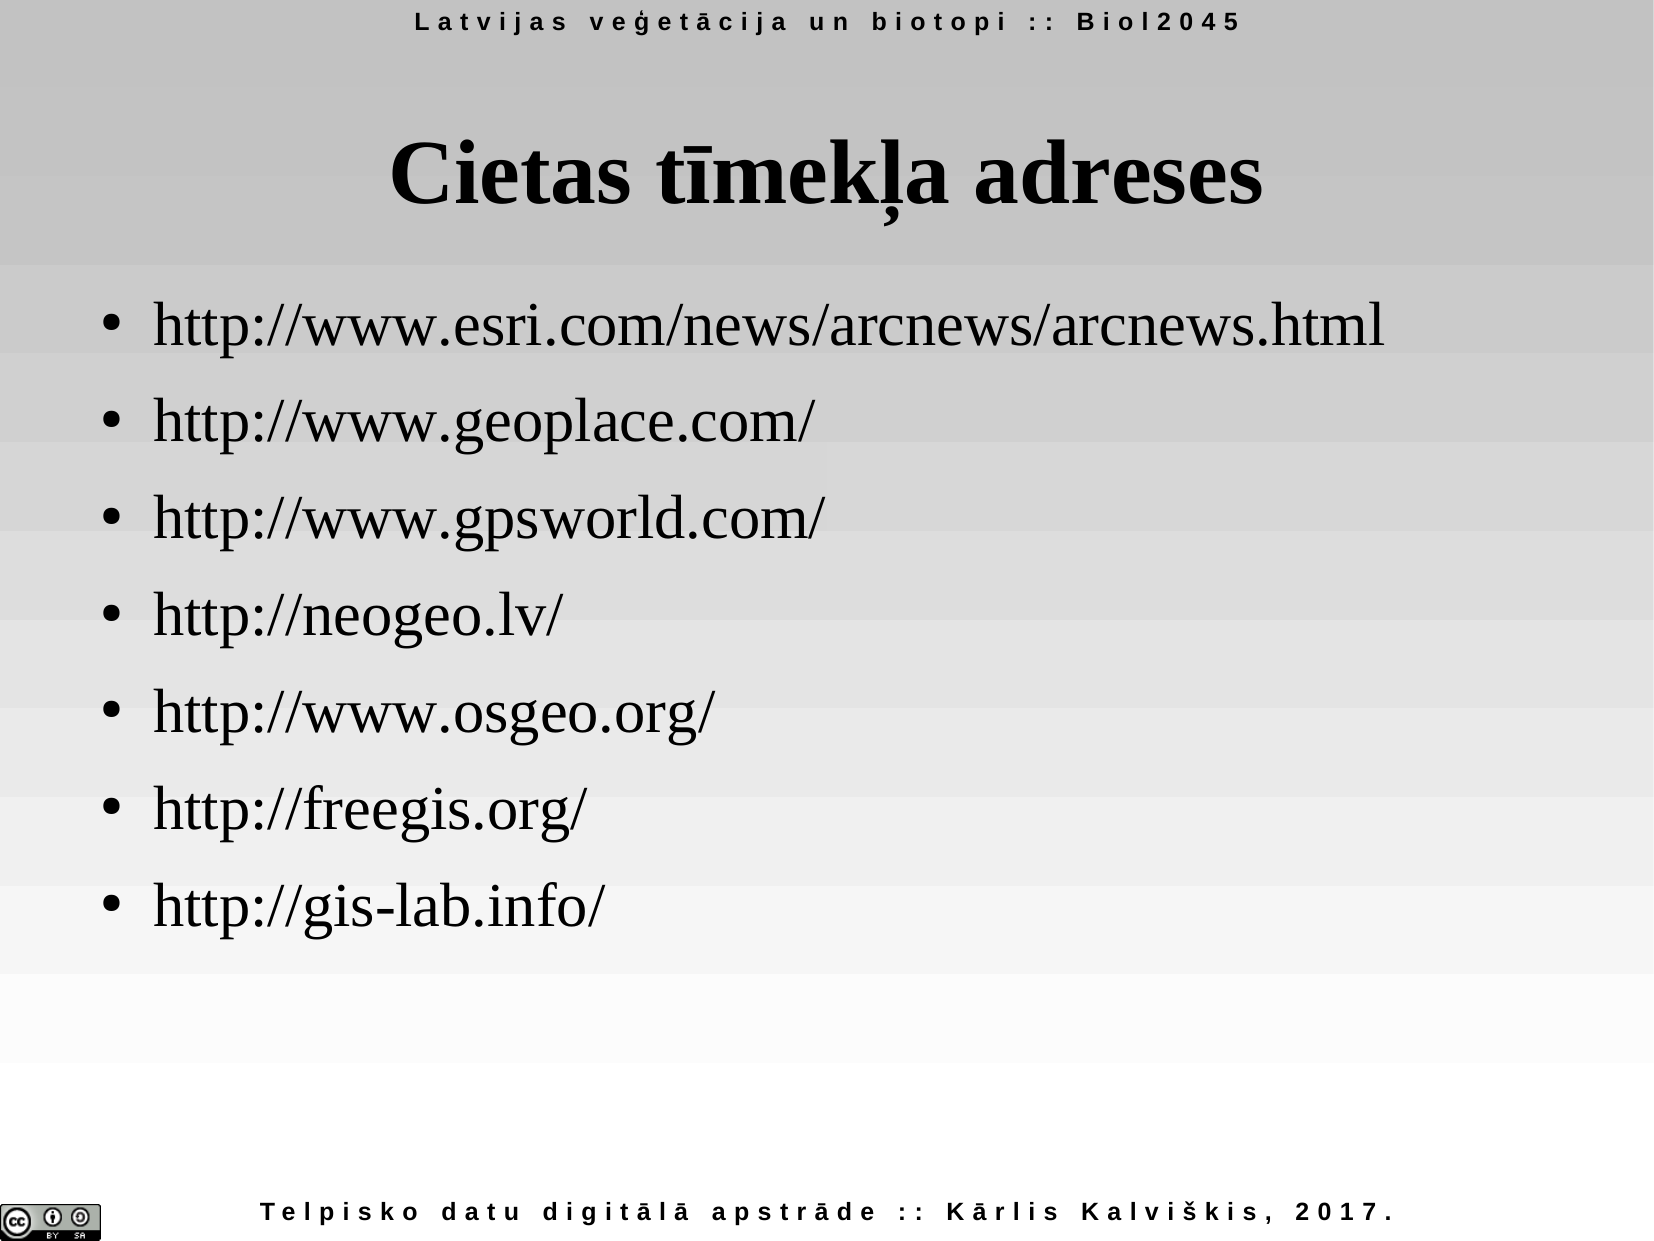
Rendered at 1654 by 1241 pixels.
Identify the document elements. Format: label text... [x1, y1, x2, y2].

picture [0, 0, 1654, 1241]
list http://www.esri.com/news/arcnews/arcnews.html http://www.geoplace.com/ http://www.gpsworld.com/ http://neogeo.lv/ http://www.osgeo.org/ http://freegis.org/ http://gis-lab.info/ [82, 289, 1571, 1098]
title Cietas tīmekļa adreses [29, 49, 1625, 296]
